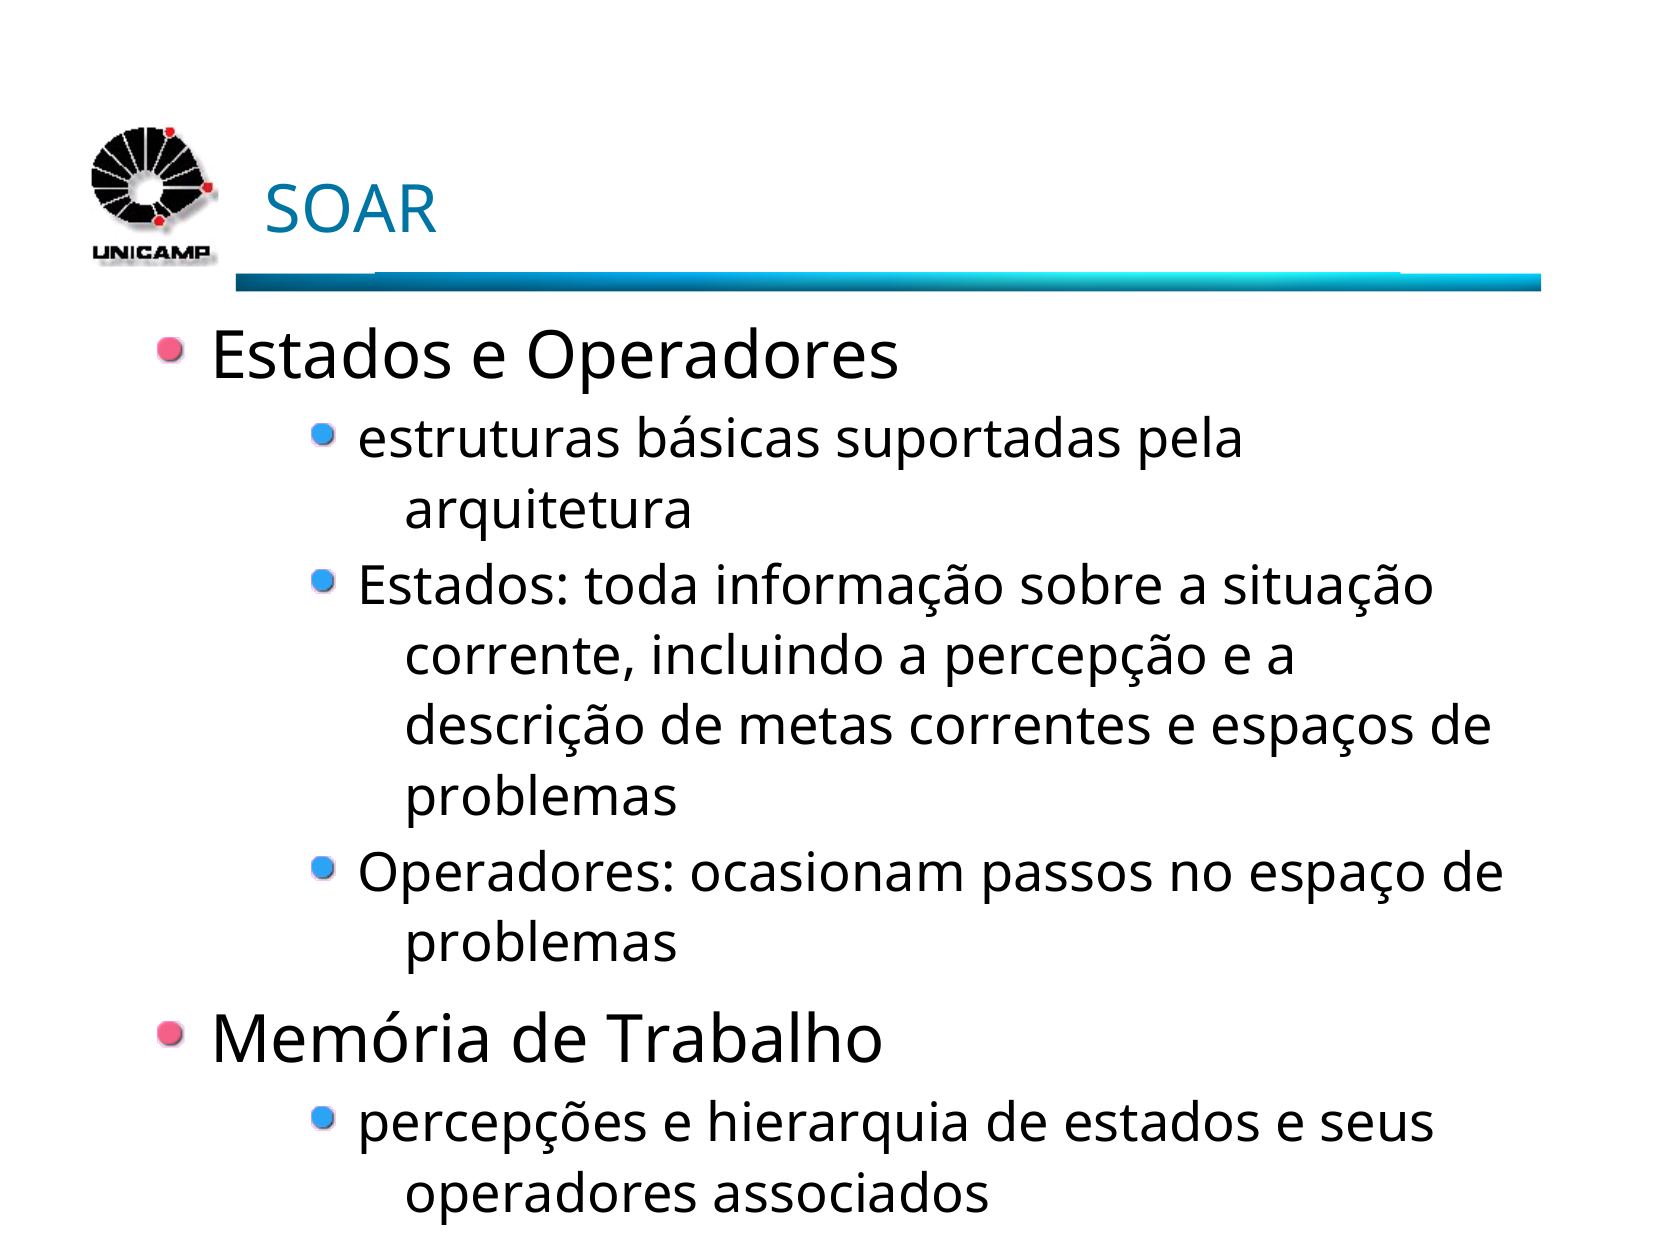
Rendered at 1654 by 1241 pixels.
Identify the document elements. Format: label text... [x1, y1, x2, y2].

list Estados e Operadores estruturas básicas suportadas pela arquitetura Estados: toda informação sobre a situação corrente, incluindo a percepção e a descrição de metas correntes e espaços de problemas Operadores: ocasionam passos no espaço de problemas Memória de Trabalho percepções e hierarquia de estados e seus operadores associados conteúdo pode acionar a memória de longo prazo ou ações motoras [121, 309, 1534, 1167]
picture [125, 272, 1654, 295]
title SOAR [264, 42, 1534, 250]
